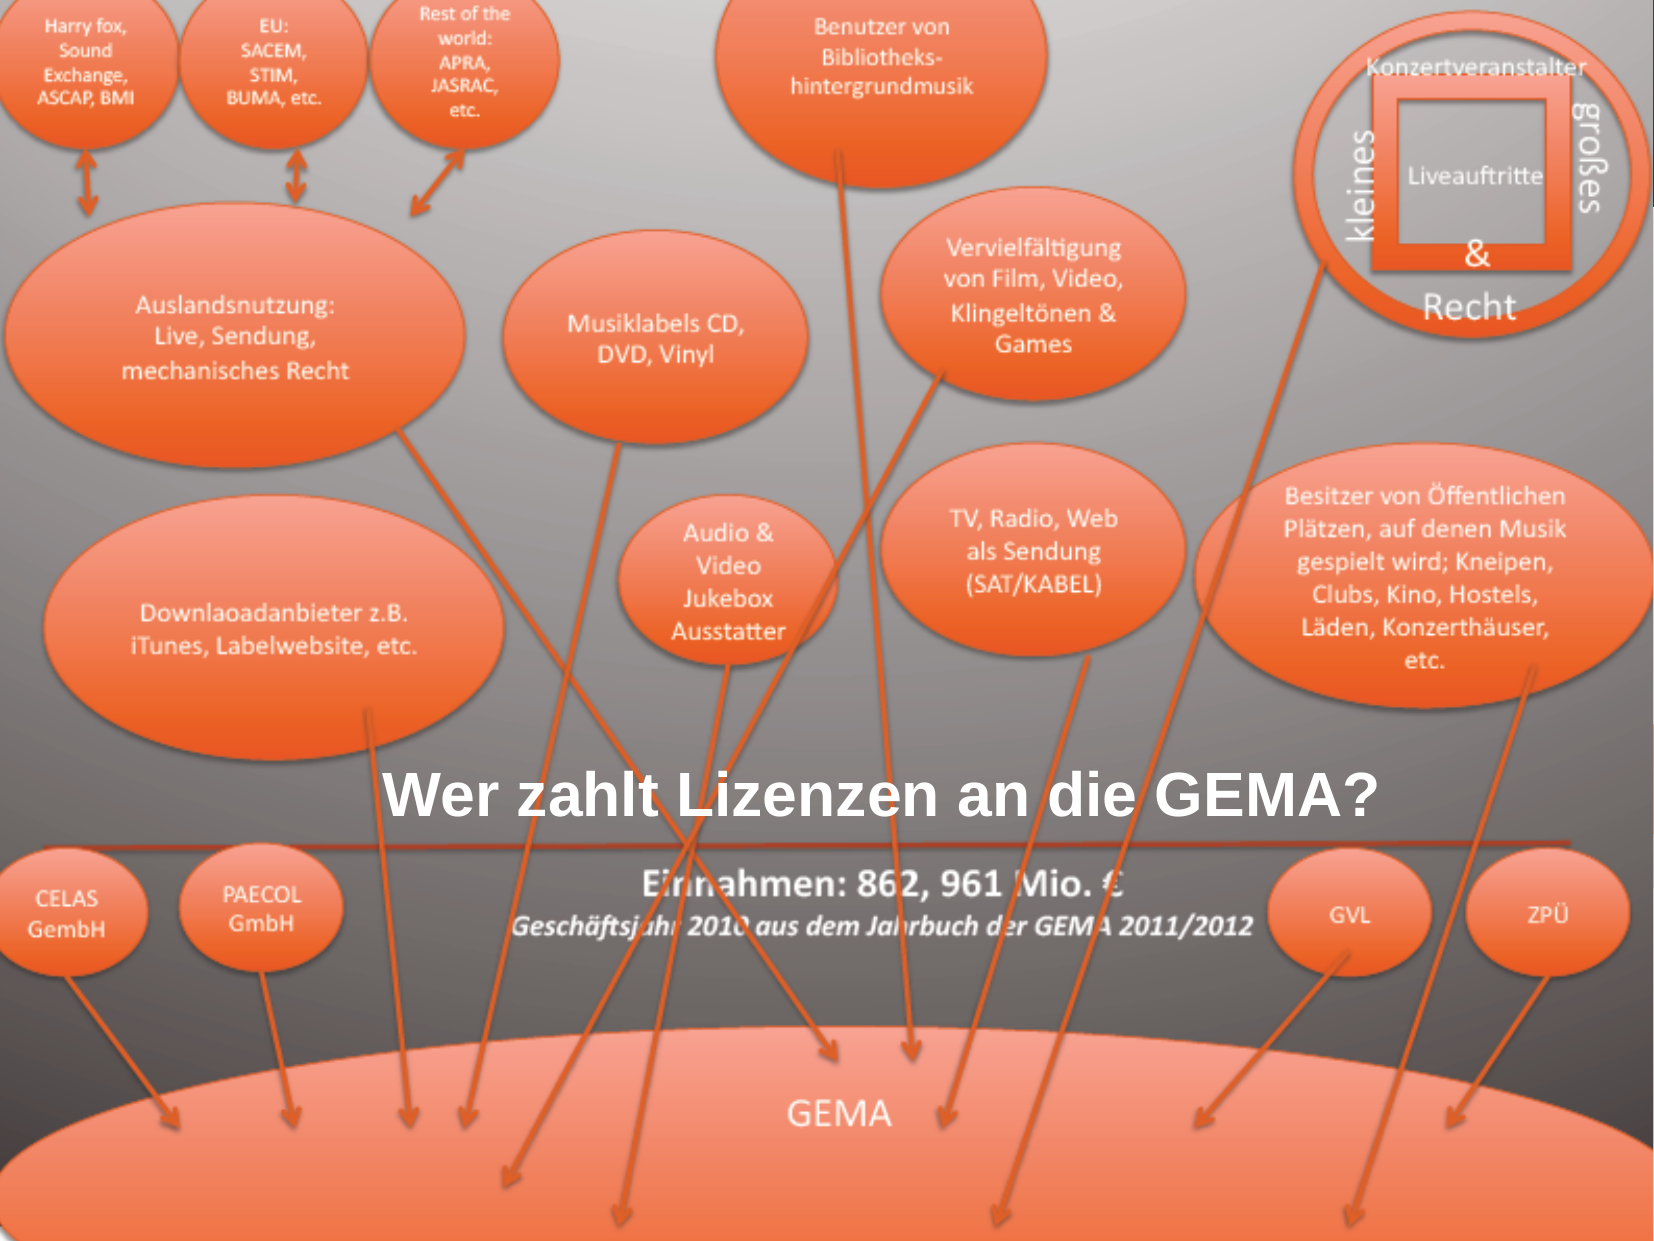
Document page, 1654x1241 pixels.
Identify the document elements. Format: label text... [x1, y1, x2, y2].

picture [0, 0, 1654, 1241]
text_box Wer zahlt Lizenzen an die GEMA? [368, 752, 1397, 838]
